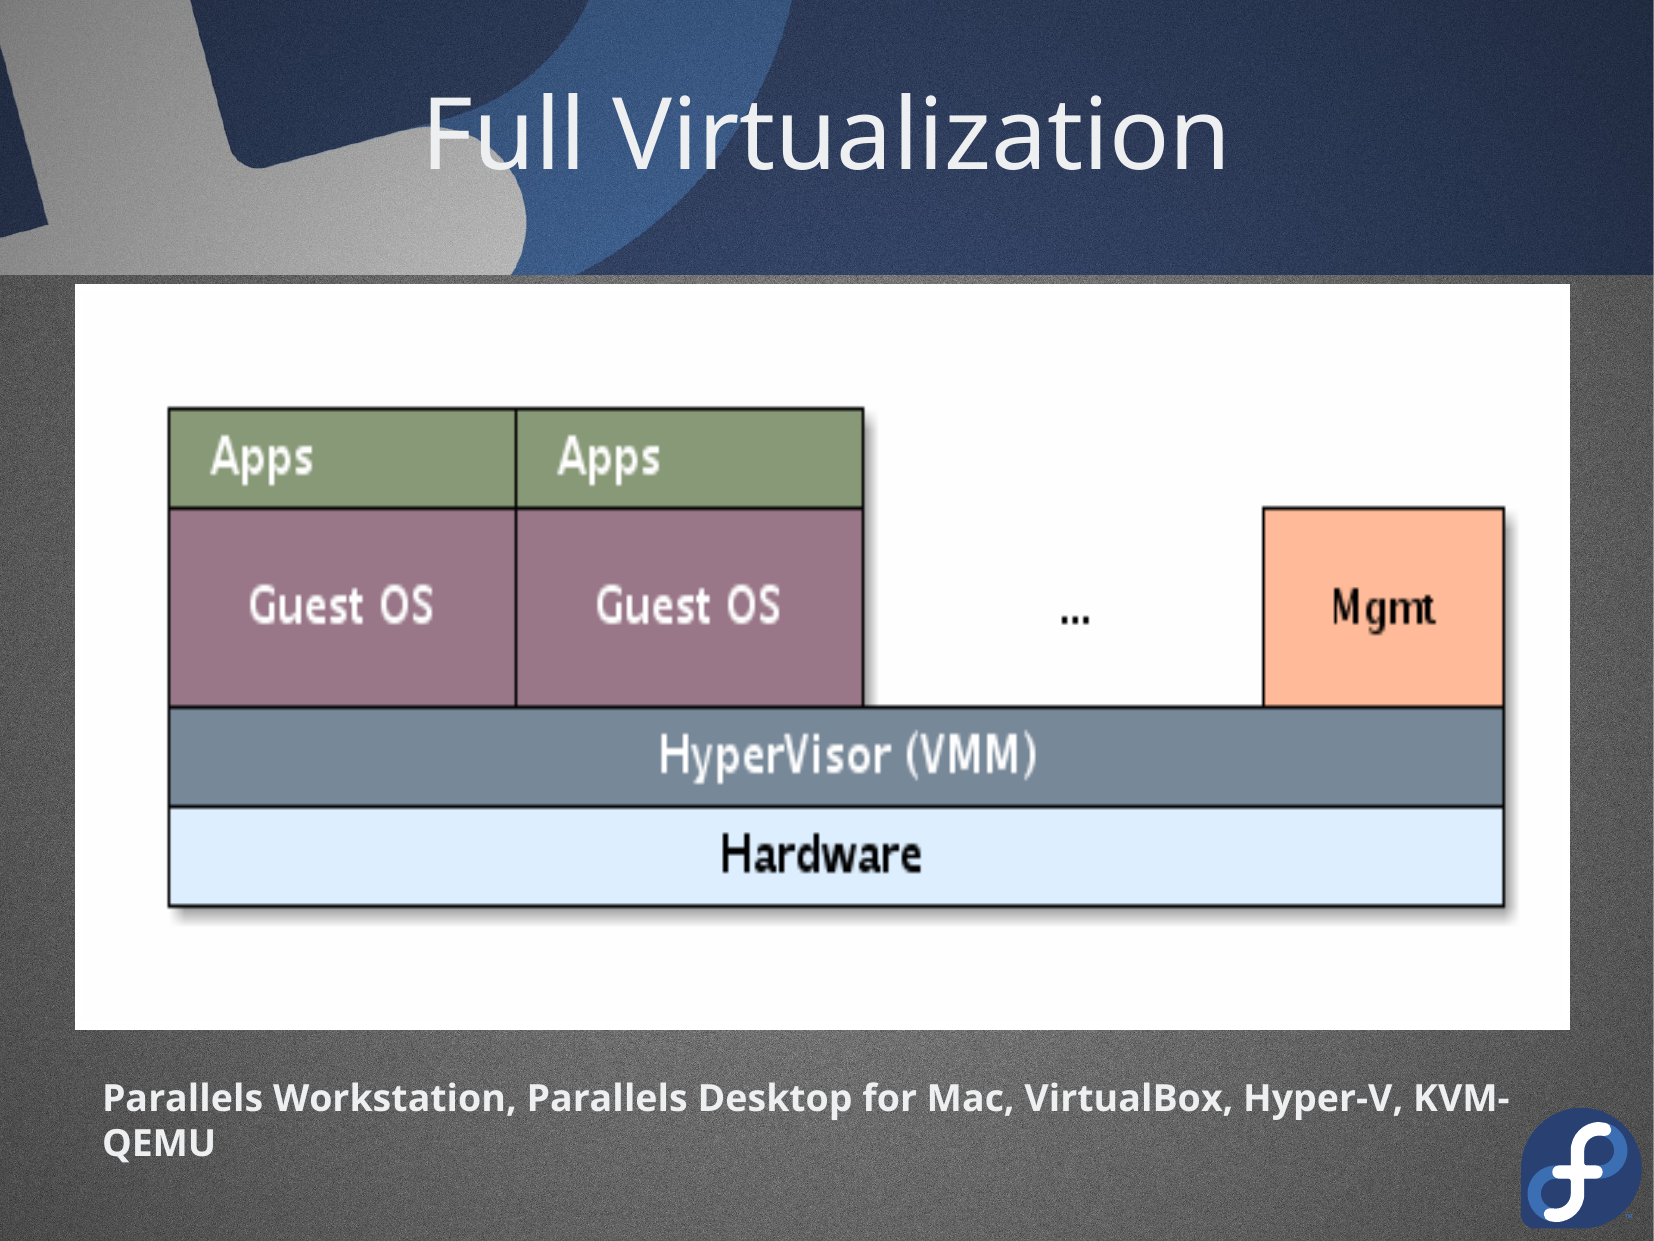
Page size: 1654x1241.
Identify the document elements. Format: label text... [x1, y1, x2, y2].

picture [0, 0, 1654, 1241]
text_box Parallels Workstation, Parallels Desktop for Mac, VirtualBox, Hyper-V, KVM-QEMU [68, 1016, 1546, 1224]
text_box Full Virtualization [88, 29, 1565, 237]
